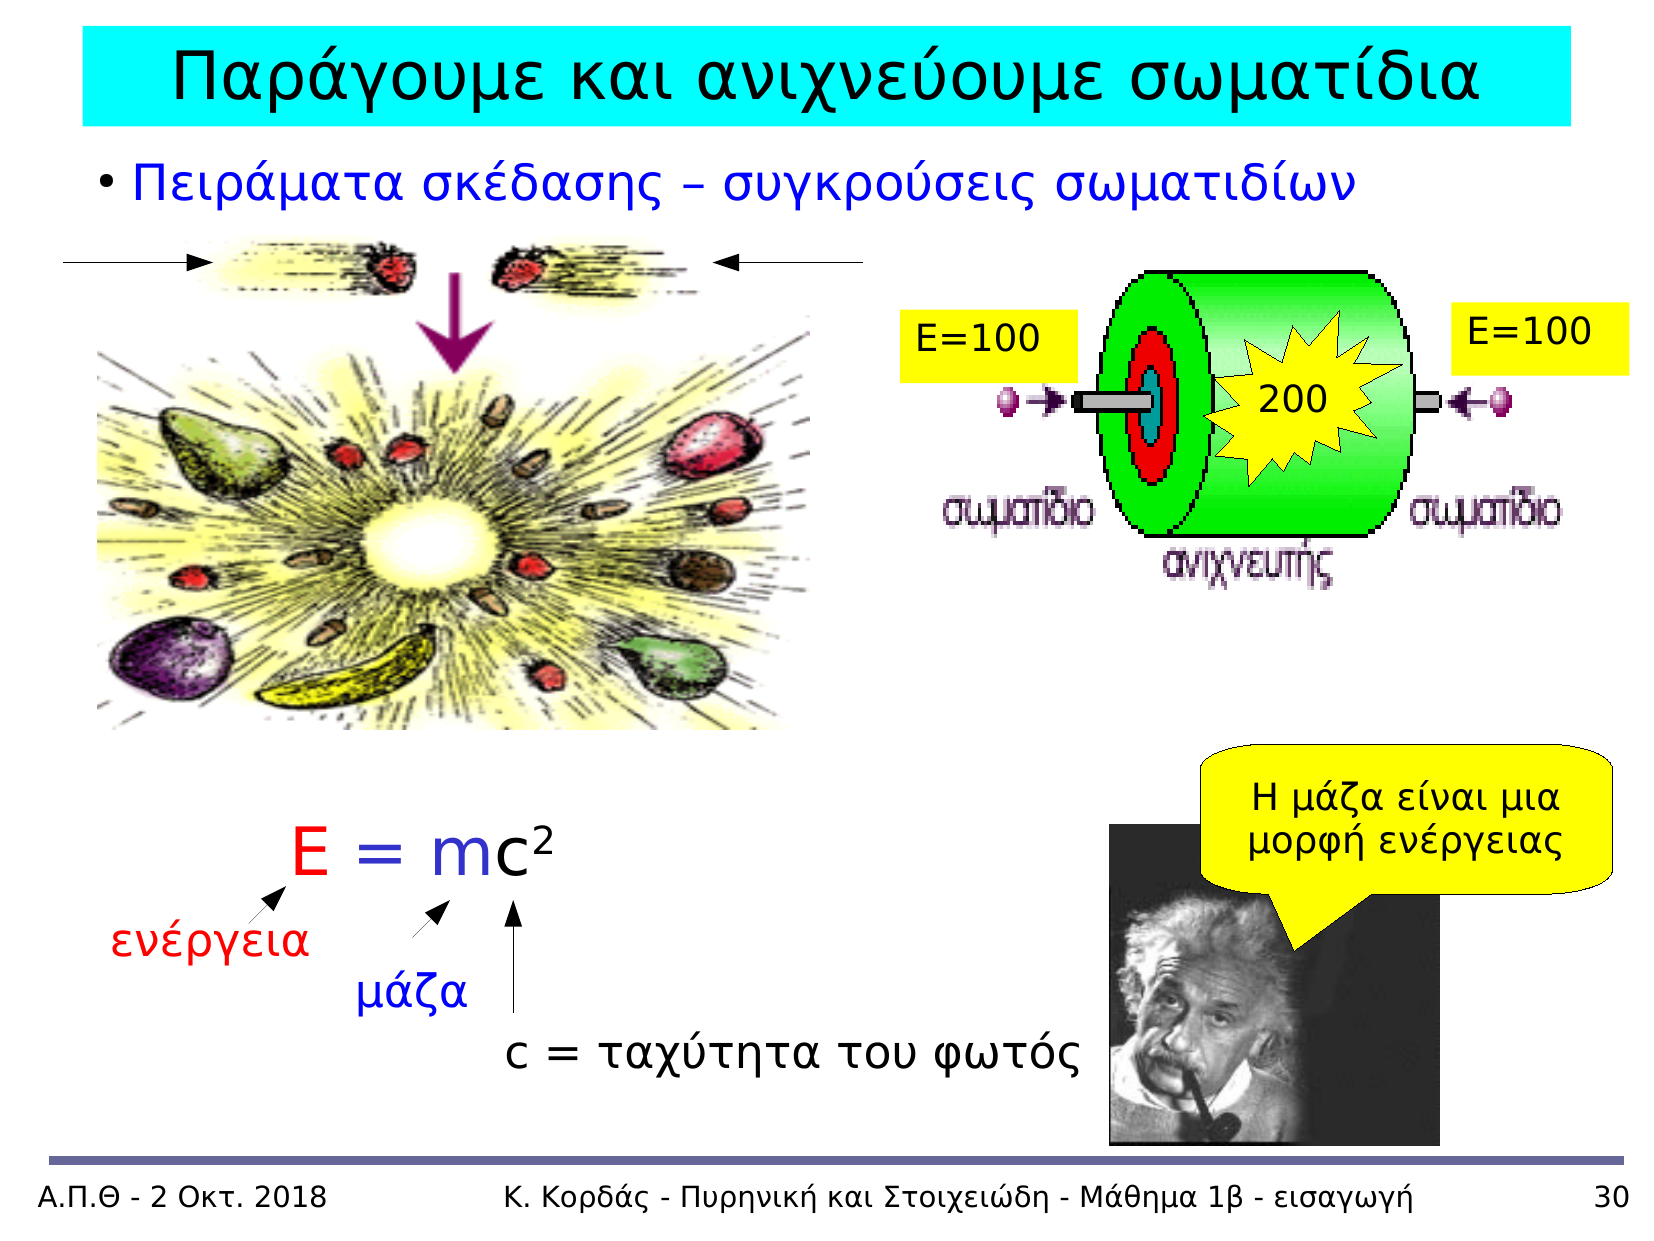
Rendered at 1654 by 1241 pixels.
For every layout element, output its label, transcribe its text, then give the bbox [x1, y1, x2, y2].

picture [940, 262, 1567, 599]
text_box E=100 [900, 309, 1078, 384]
text_box 200 [1203, 310, 1403, 487]
title Παράγουμε και ανιχνεύουμε σωματίδια [82, 25, 1571, 127]
text_box Πειράματα σκέδασης – συγκρούσεις σωματιδίων [82, 146, 1373, 220]
text_box Η μάζα είναι μια μορφή ενέργειας [1200, 744, 1613, 952]
picture [1109, 824, 1440, 1146]
text_box ενέργεια [94, 906, 326, 976]
text_box E = mc2 [274, 805, 734, 899]
picture [97, 235, 810, 730]
text_box μάζα [339, 957, 485, 1026]
text_box c = ταχύτητα του φωτός [489, 1018, 1099, 1088]
text_box E=100 [1451, 302, 1630, 376]
